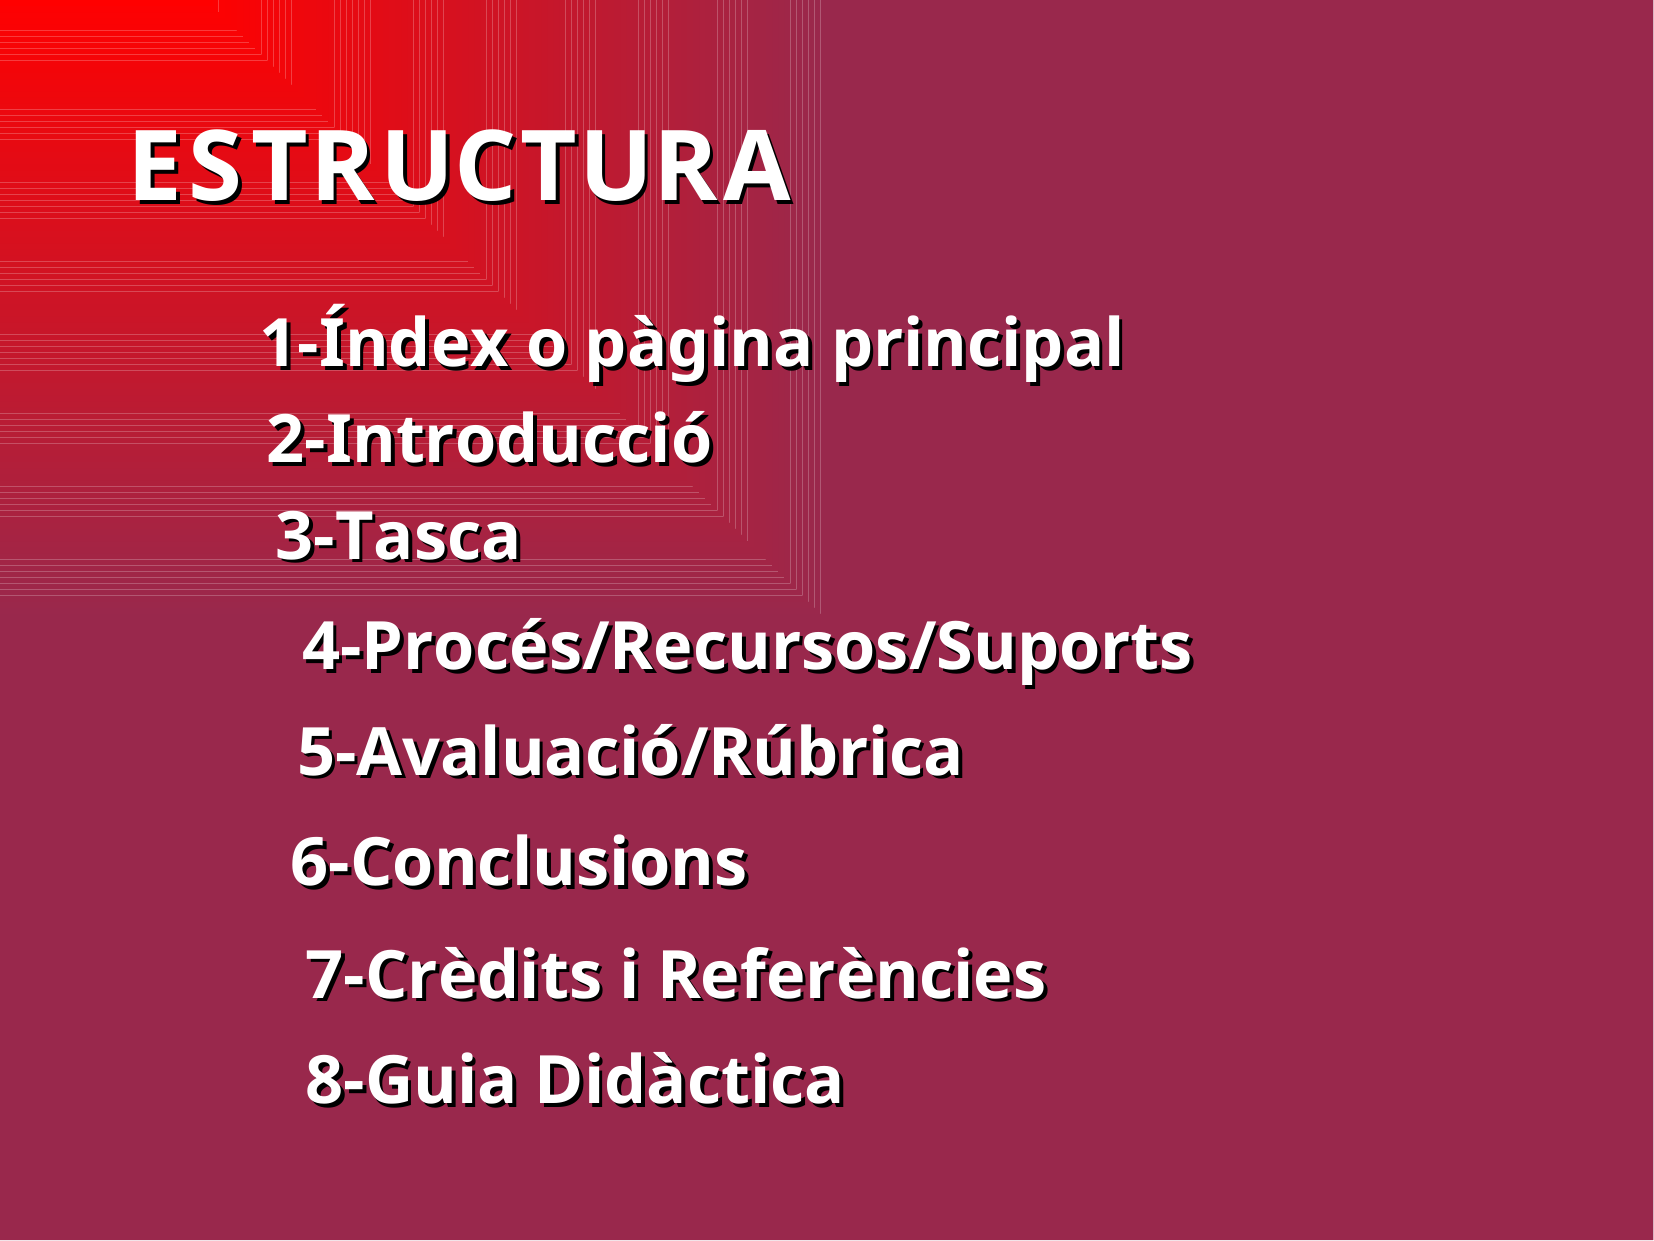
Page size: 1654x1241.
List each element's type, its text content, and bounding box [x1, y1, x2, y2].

text_box 3-Tasca [275, 486, 523, 579]
text_box 5-Avaluació/Rúbrica [297, 703, 964, 795]
picture [109, 93, 815, 233]
text_box 8-Guia Didàctica [305, 1031, 846, 1124]
text_box 4-Procés/Recursos/Suports [302, 597, 1194, 690]
text_box 1-Índex o pàgina principal [259, 294, 1393, 386]
text_box 7-Crèdits i Referències [305, 925, 1047, 1018]
text_box 6-Conclusions [290, 813, 749, 906]
text_box 2-Introducció [266, 390, 1228, 483]
